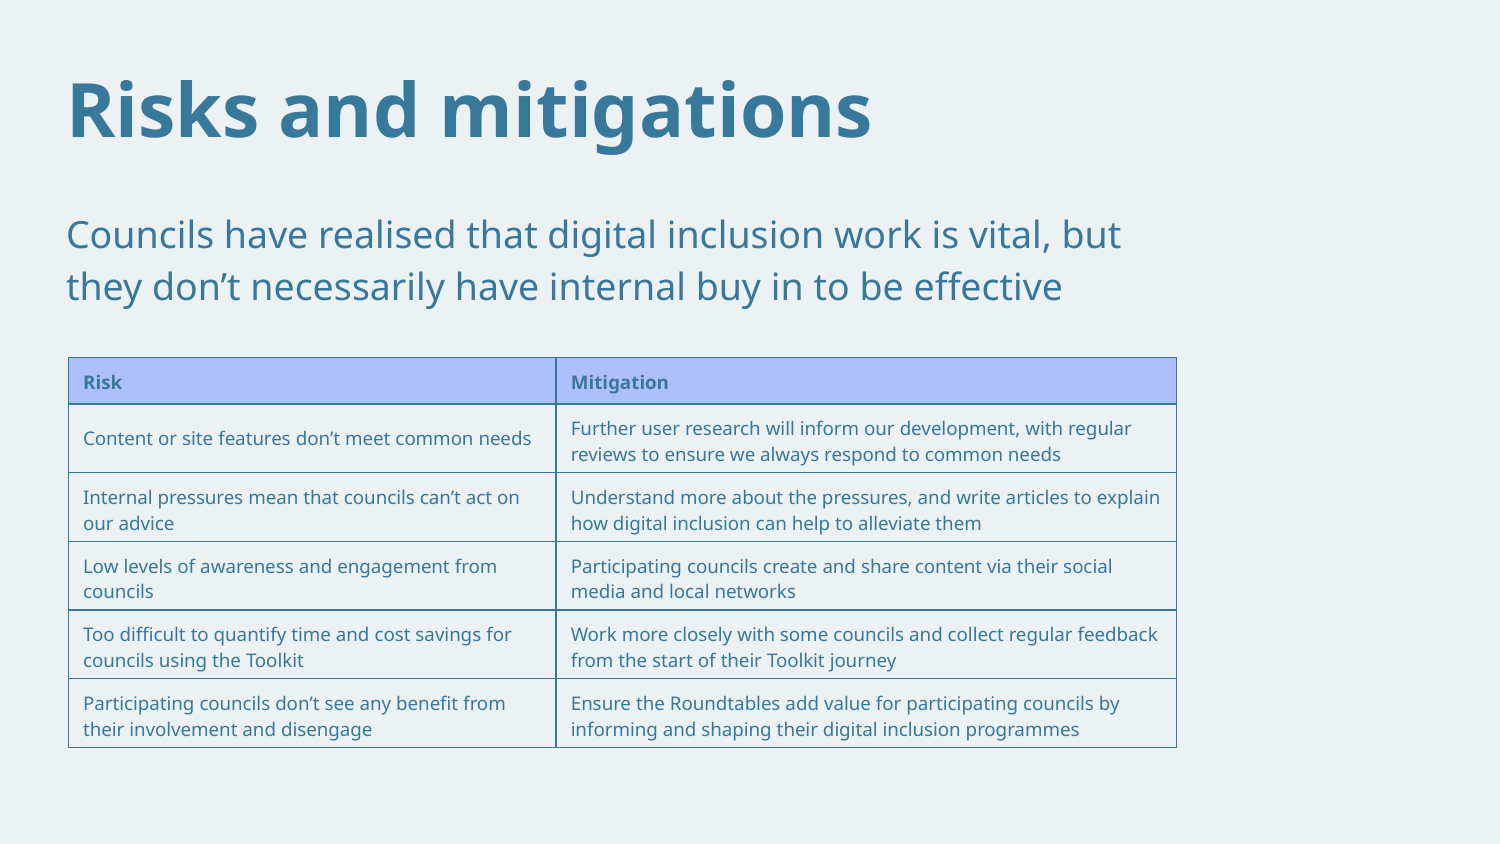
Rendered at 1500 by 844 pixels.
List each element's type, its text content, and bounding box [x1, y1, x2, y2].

list Councils have realised that digital inclusion work is vital, but they don’t necessarily have internal buy in to be effective [51, 189, 1177, 694]
table_cell Too difficult to quantify time and cost savings for councils using the Toolkit [69, 611, 555, 678]
table_cell Content or site features don’t meet common needs [69, 405, 555, 472]
table_cell Ensure the Roundtables add value for participating councils by informing and shaping their digital inclusion programmes [557, 679, 1176, 747]
table_cell Low levels of awareness and engagement from councils [69, 542, 555, 609]
table_cell Internal pressures mean that councils can’t act on our advice [69, 473, 555, 541]
table_header Mitigation [557, 358, 1176, 403]
title Risks and mitigations [51, 48, 1449, 157]
table_cell Participating councils create and share content via their social media and local networks [557, 542, 1176, 609]
table_cell Participating councils don’t see any benefit from their involvement and disengage [69, 679, 555, 747]
table_cell Work more closely with some councils and collect regular feedback from the start of their Toolkit journey [557, 611, 1176, 678]
table_cell Understand more about the pressures, and write articles to explain how digital inclusion can help to alleviate them [557, 473, 1176, 541]
table_cell Further user research will inform our development, with regular reviews to ensure we always respond to common needs [557, 405, 1176, 472]
table_header Risk [69, 358, 555, 403]
